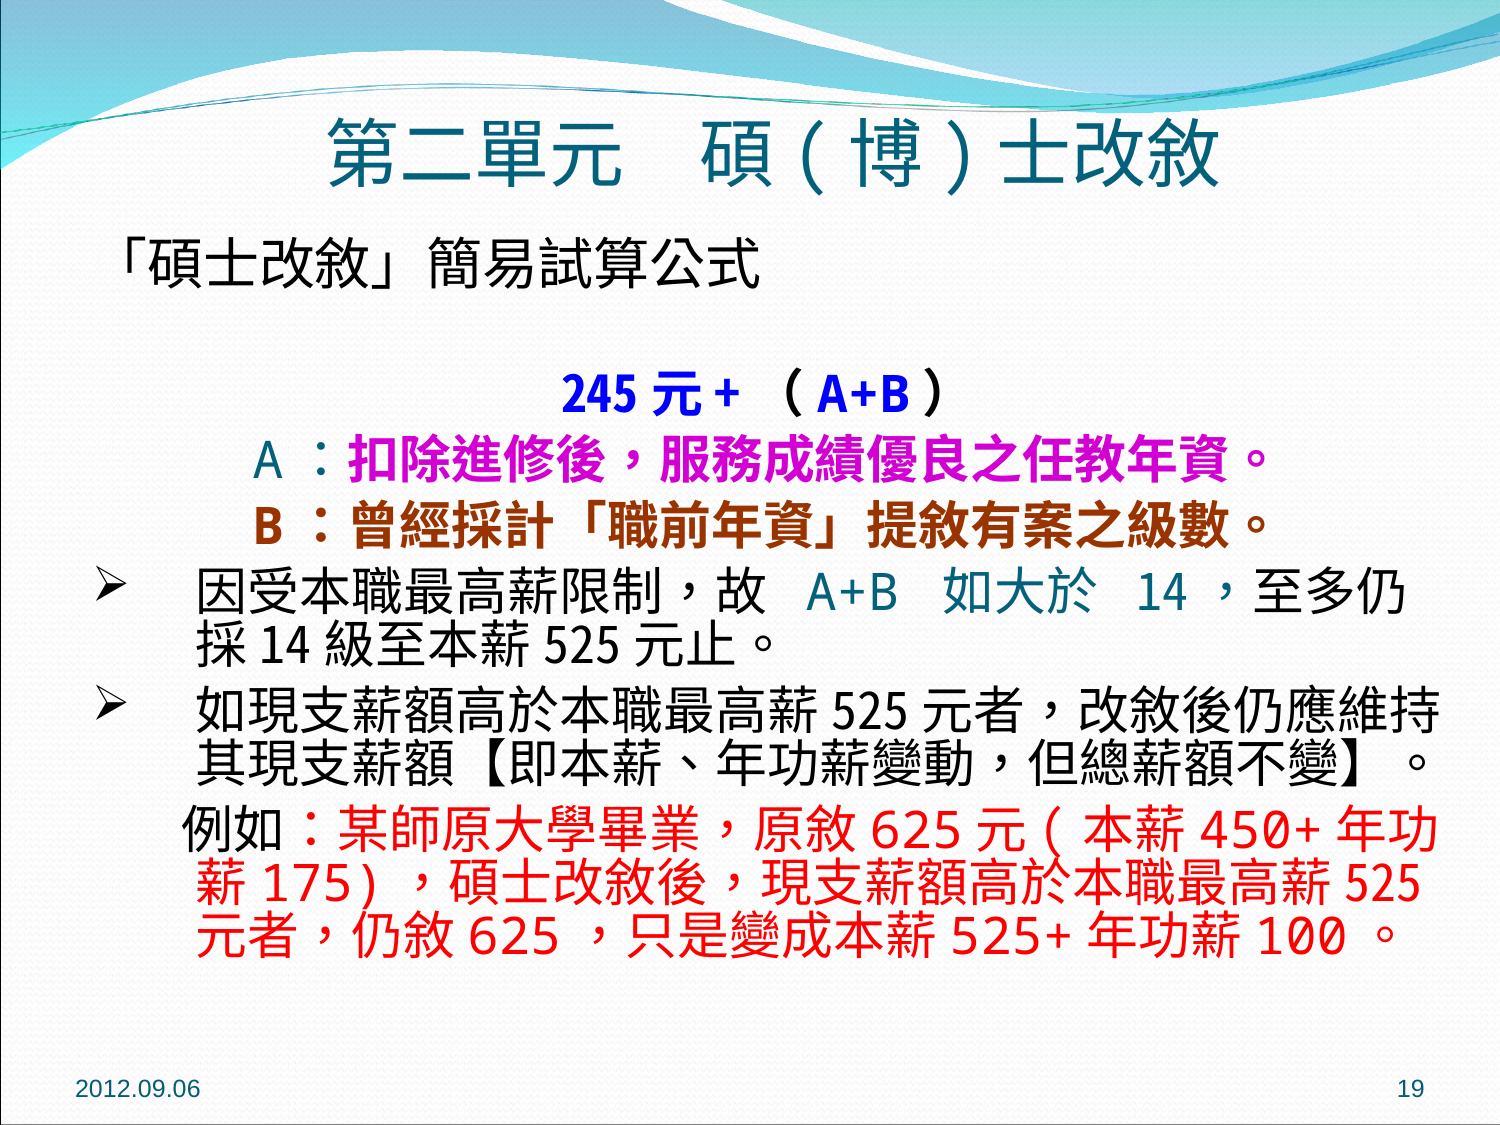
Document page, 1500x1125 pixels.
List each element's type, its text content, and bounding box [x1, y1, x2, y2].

text_box 第二單元 碩(博)士改敘 [135, 46, 1411, 197]
text_box <number> [1299, 1042, 1426, 1103]
picture [0, 0, 1500, 1125]
list 「碩士改敘」簡易試算公式 245元+（A+B） A：扣除進修後，服務成績優良之任教年資。 B：曾經採計「職前年資」提敘有案之級數。 因受本職最高薪限制，故 A+B 如大於 14，至多仍採14級至本薪525元止。 如現支薪額高於本職最高薪525元者，改敘後仍應維持其現支薪額【即本薪、年功薪變動，但總薪額不變】。 例如：某師原大學畢業，原敘625元(本薪450+年功薪175)，碩士改敘後，現支薪額高於本職最高薪525元者，仍敘625，只是變成本薪525+年功薪100。 [76, 231, 1459, 1024]
text_box 2012.09.06 [74, 1042, 426, 1103]
